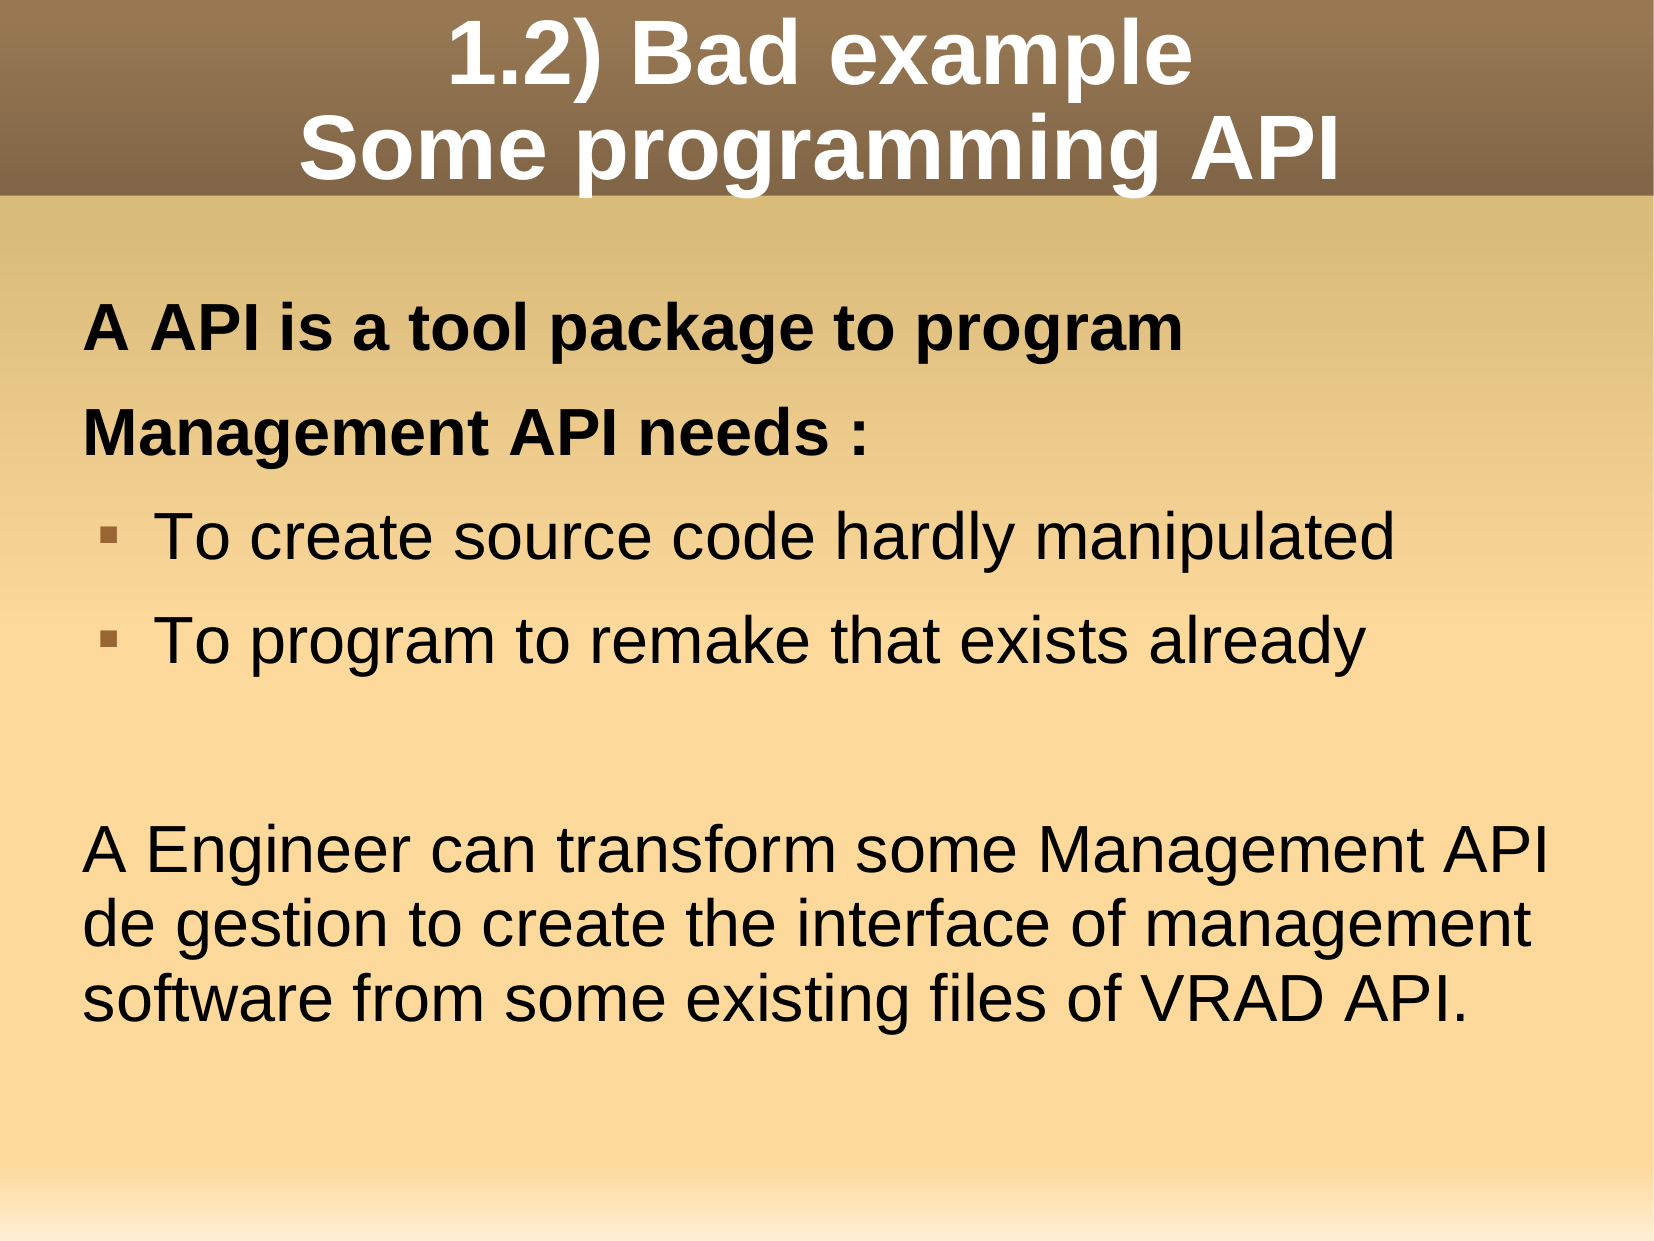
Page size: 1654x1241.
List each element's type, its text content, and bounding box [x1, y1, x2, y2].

title 1.2) Bad example Some programming API [76, 4, 1565, 203]
picture [0, 0, 1654, 1241]
list A API is a tool package to program Management API needs : To create source code hardly manipulated To program to remake that exists already A Engineer can transform some Management API de gestion to create the interface of management software from some existing files of VRAD API. [82, 290, 1571, 1094]
